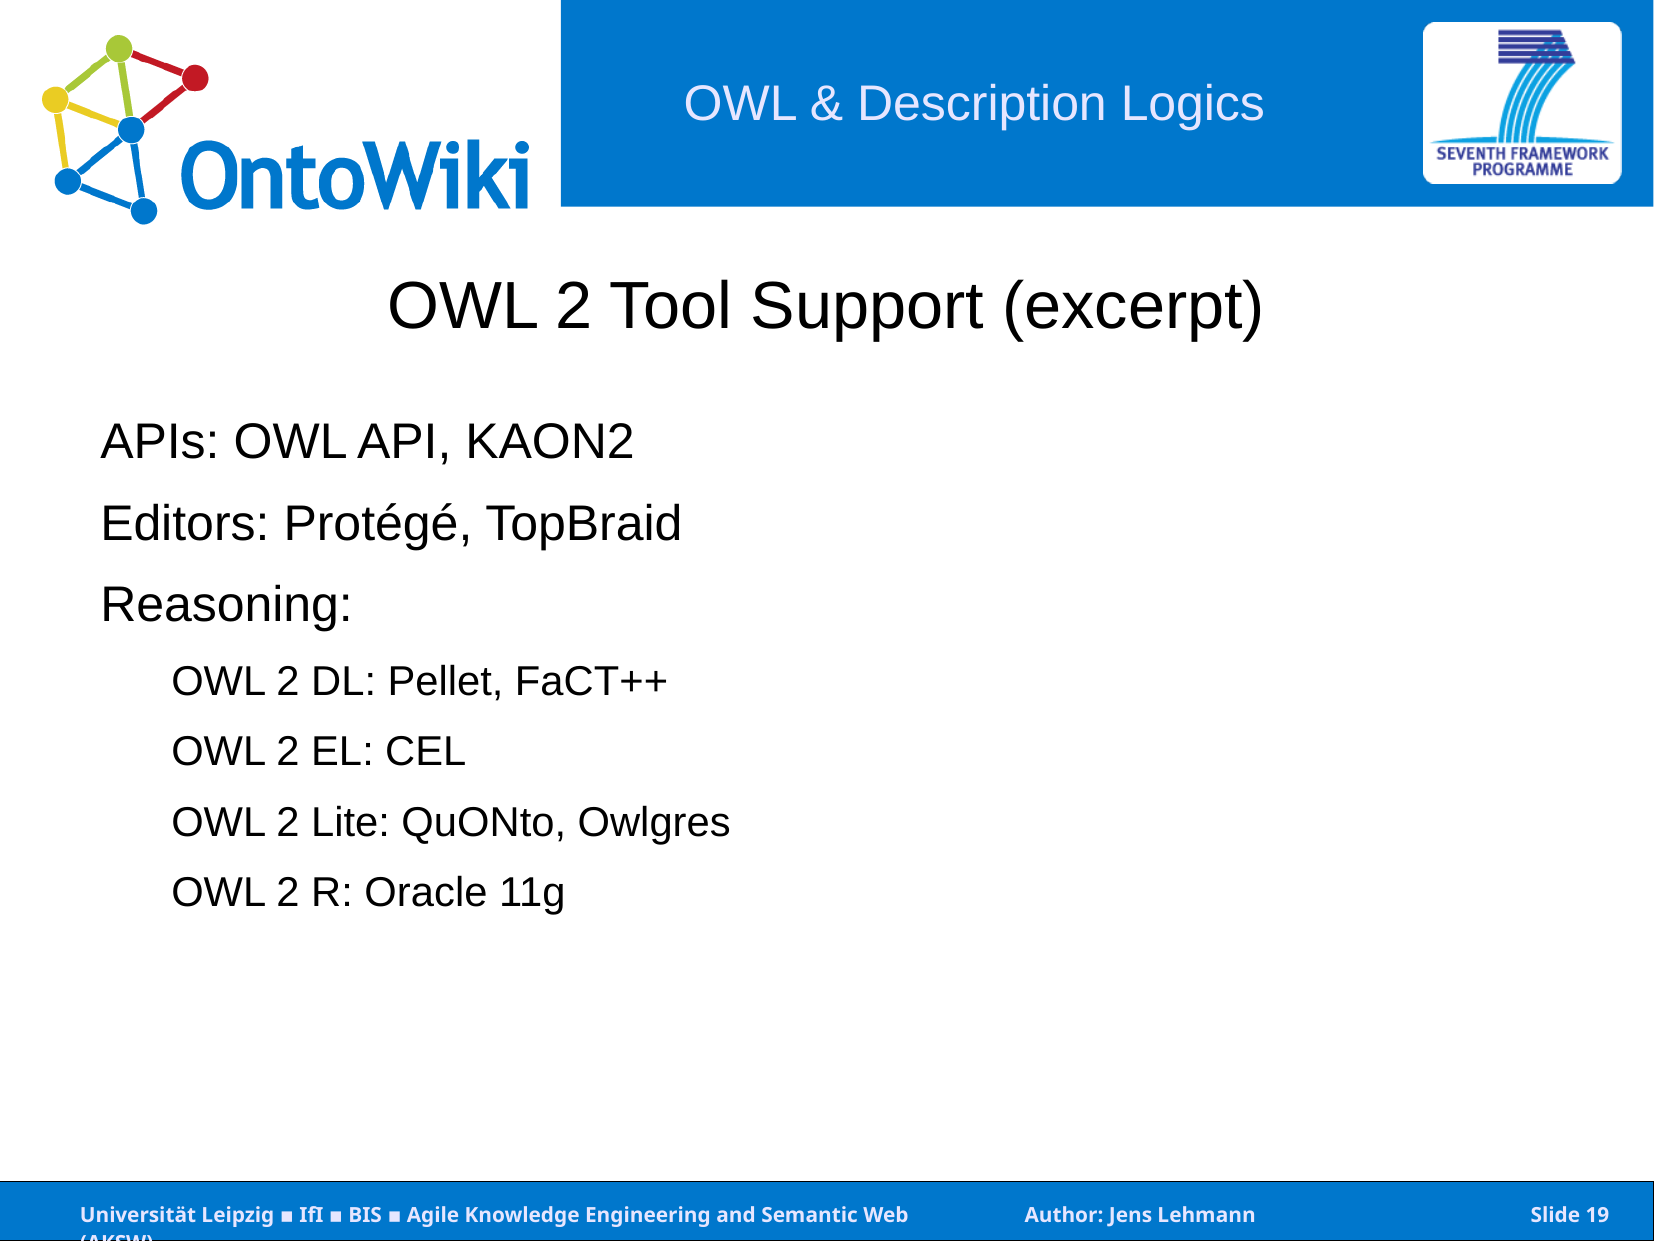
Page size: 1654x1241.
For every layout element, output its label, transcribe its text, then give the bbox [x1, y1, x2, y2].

picture [41, 34, 532, 231]
picture [1423, 22, 1622, 184]
title OWL 2 Tool Support (excerpt) [82, 243, 1571, 368]
list APIs: OWL API, KAON2 Editors: Protégé, TopBraid Reasoning: OWL 2 DL: Pellet, FaCT++ OWL 2 EL: CEL OWL 2 Lite: QuONto, Owlgres OWL 2 R: Oracle 11g [82, 413, 1571, 1136]
